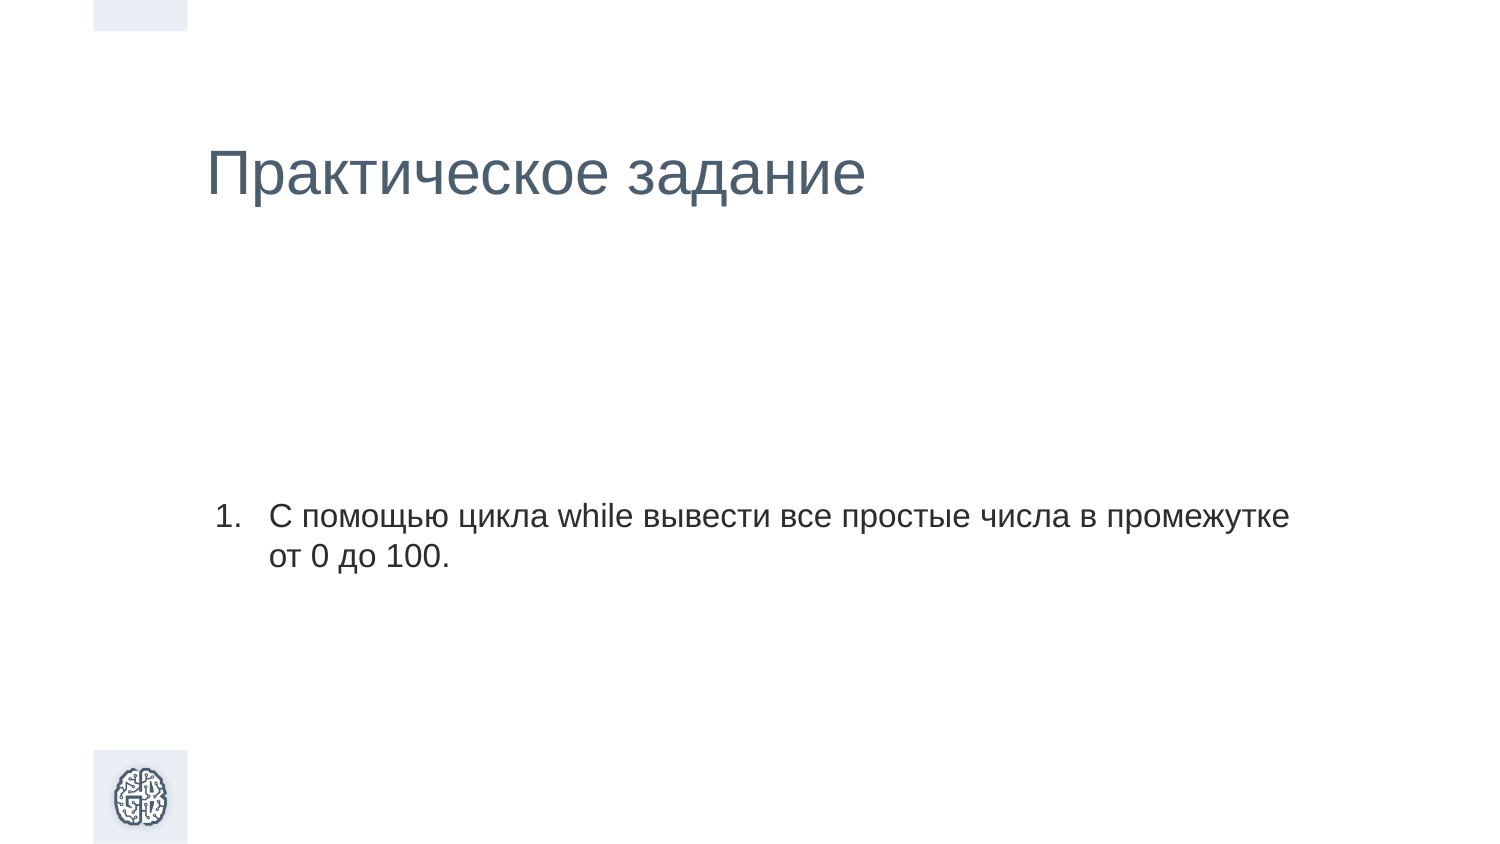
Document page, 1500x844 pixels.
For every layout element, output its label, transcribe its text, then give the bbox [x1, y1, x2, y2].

title Практическое задание [186, 94, 1311, 244]
picture [106, 760, 175, 834]
text_box С помощью цикла while вывести все простые числа в промежутке от 0 до 100. [186, 400, 1311, 668]
